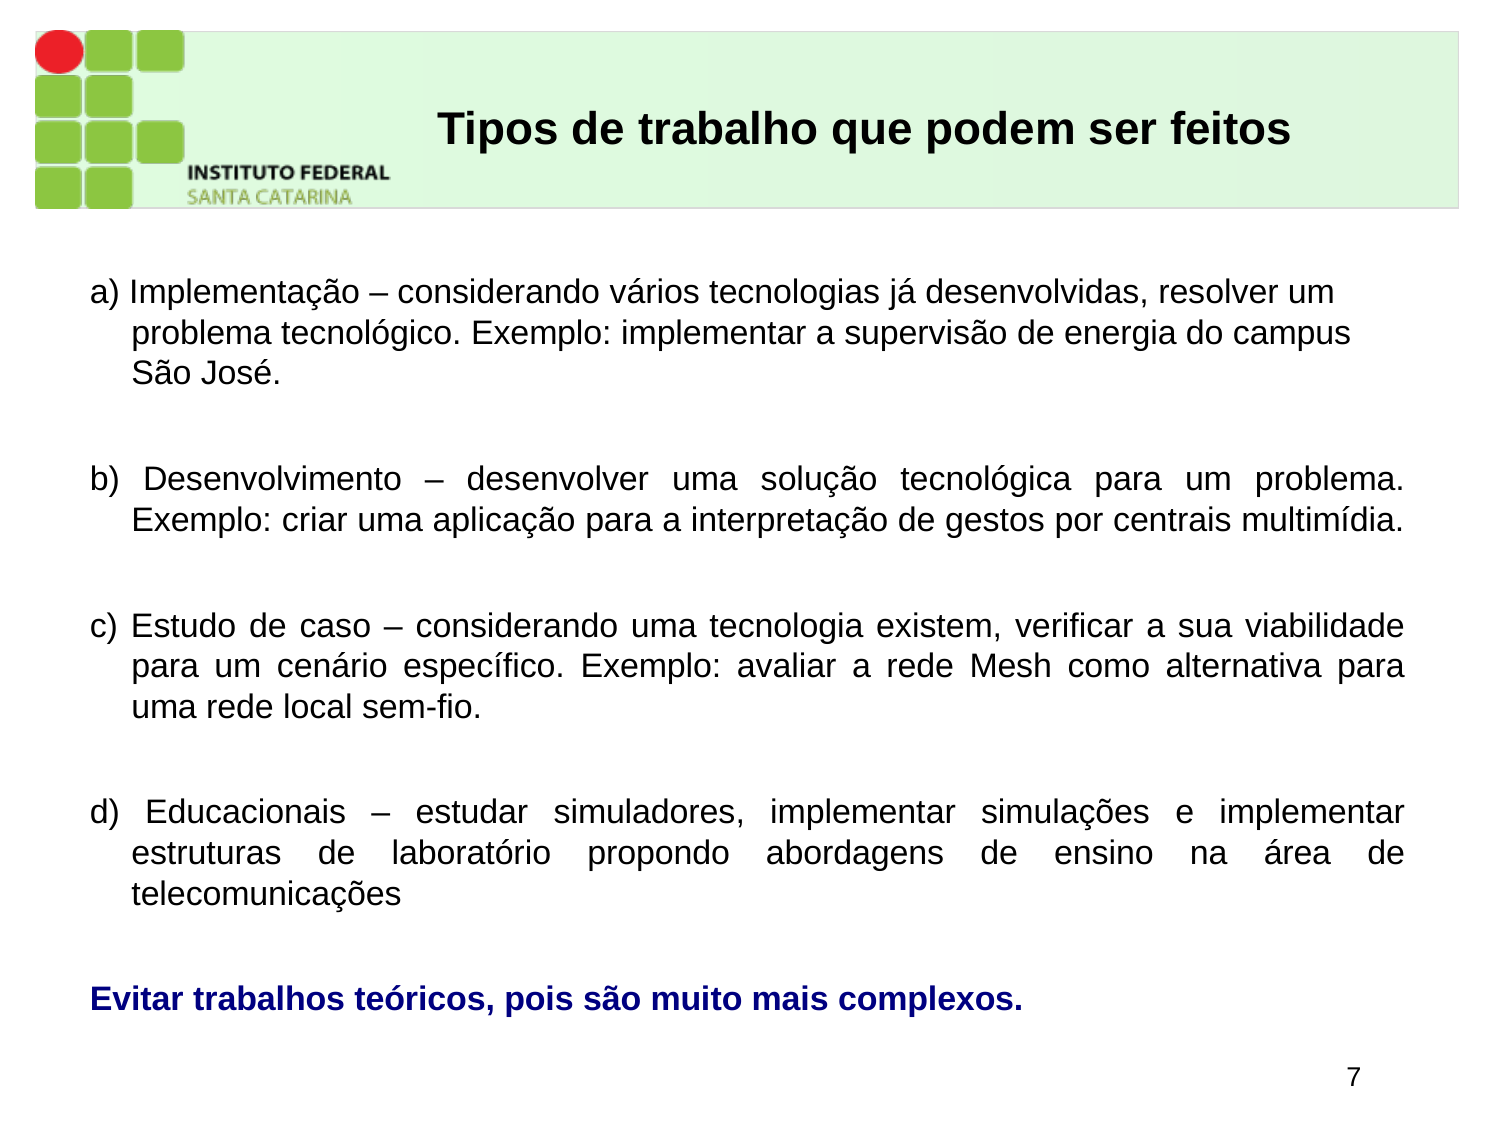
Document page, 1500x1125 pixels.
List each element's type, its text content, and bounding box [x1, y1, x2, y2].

picture [35, 30, 391, 209]
list a) Implementação – considerando vários tecnologias já desenvolvidas, resolver um problema tecnológico. Exemplo: implementar a supervisão de energia do campus São José. b) Desenvolvimento – desenvolver uma solução tecnológica para um problema. Exemplo: criar uma aplicação para a interpretação de gestos por centrais multimídia. c) Estudo de caso – considerando uma tecnologia existem, verificar a sua viabilidade para um cenário específico. Exemplo: avaliar a rede Mesh como alternativa para uma rede local sem-fio. d) Educacionais – estudar simuladores, implementar simulações e implementar estruturas de laboratório propondo abordagens de ensino na área de telecomunicações Evitar trabalhos teóricos, pois são muito mais complexos. [74, 262, 1421, 1063]
title Tipos de trabalho que podem ser feitos [437, 44, 1421, 209]
